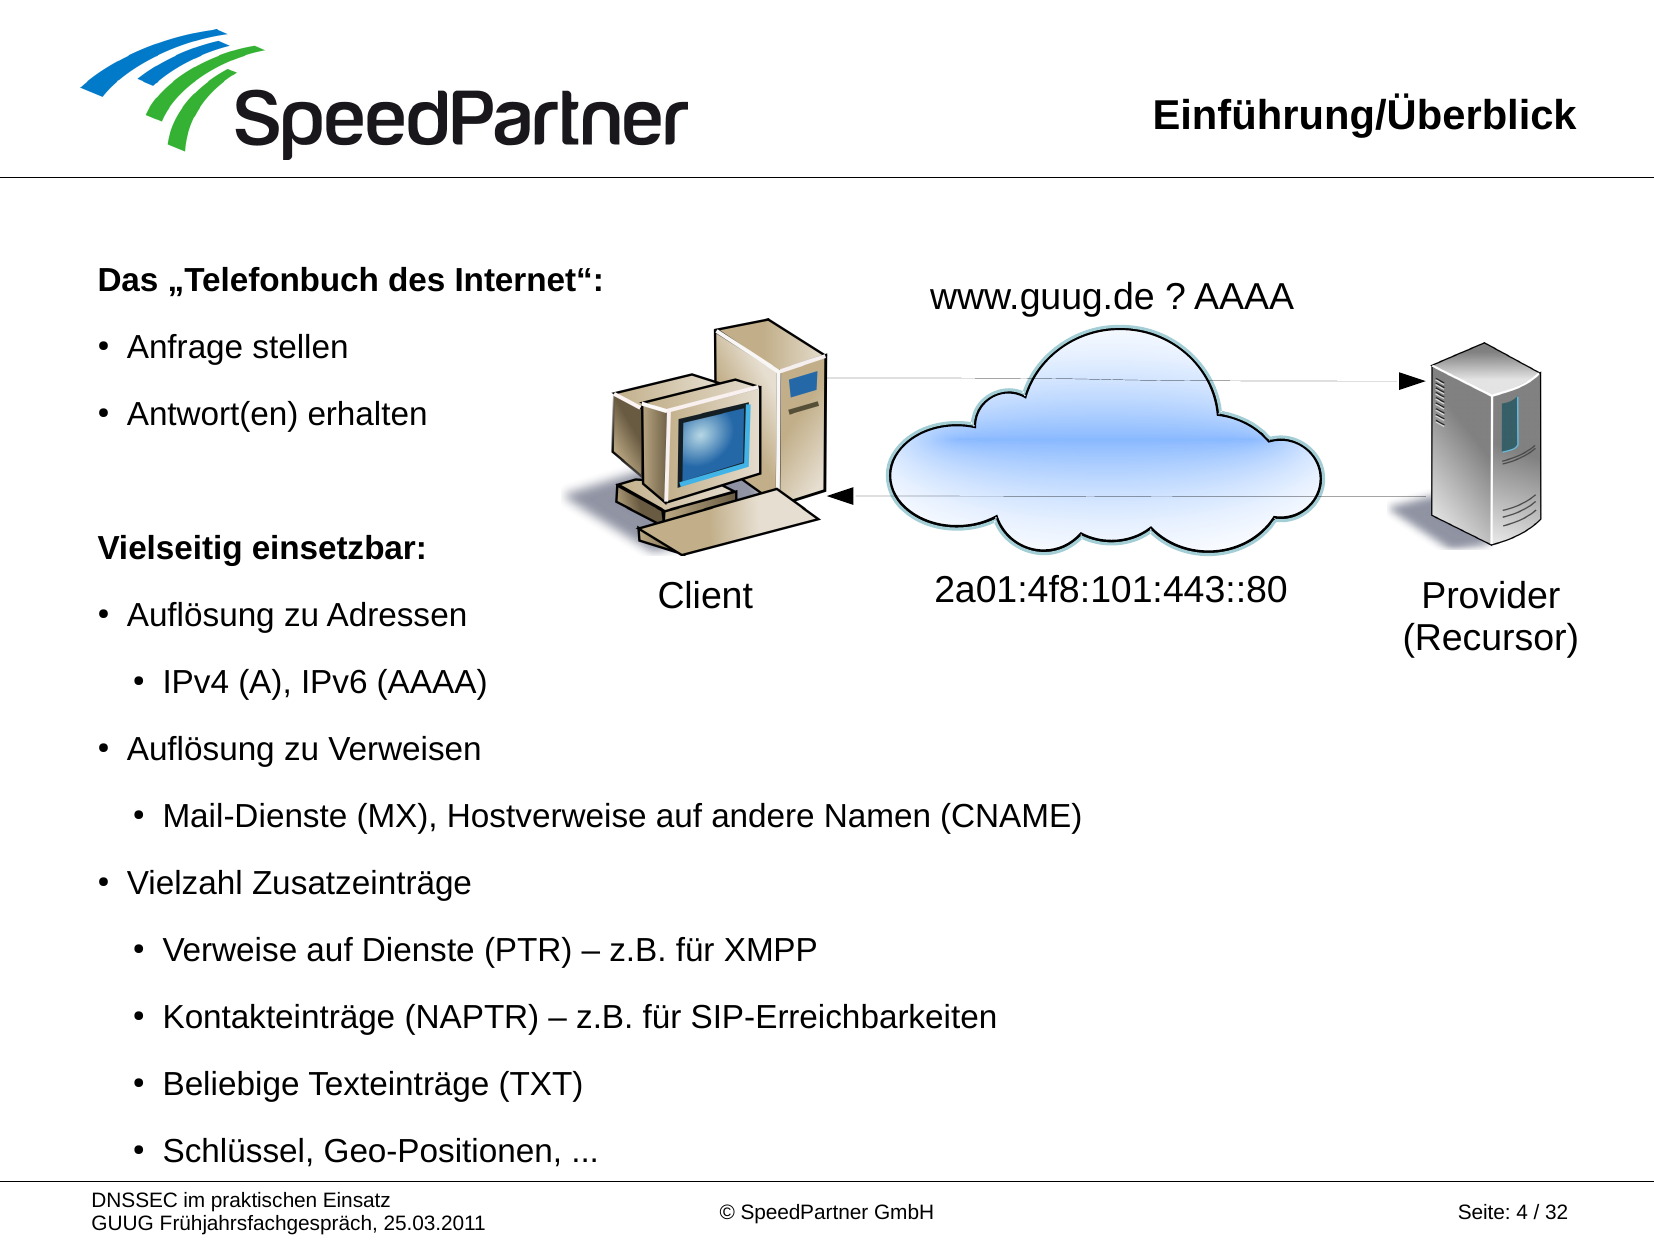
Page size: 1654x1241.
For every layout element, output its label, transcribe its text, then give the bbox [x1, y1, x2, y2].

text_box Provider (Recursor) [1387, 566, 1595, 666]
picture [561, 318, 828, 556]
text_box 2a01:4f8:101:443::80 [919, 561, 1303, 618]
picture [885, 497, 1326, 557]
picture [885, 324, 1326, 380]
picture [80, 29, 688, 160]
text_box www.guug.de ? AAAA [915, 267, 1308, 325]
title Einführung/Überblick [590, 70, 1577, 160]
picture [885, 379, 1326, 496]
text_box Client [642, 566, 768, 624]
picture [1387, 342, 1542, 550]
text_box Das „Telefonbuch des Internet“: Anfrage stellen Antwort(en) erhalten Vielseitig einsetzbar: Auflösung zu Adressen IPv4 (A), IPv6 (AAAA) Auflösung zu Verweisen Mail-Dienste (MX), Hostverweise auf andere Namen (CNAME) Vielzahl Zusatzeinträge Verweise auf Dienste (PTR) – z.B. für XMPP Kontakteinträge (NAPTR) – z.B. für SIP-Erreichbarkeiten Beliebige Texteinträge (TXT) Schlüssel, Geo-Positionen, ... [82, 253, 1565, 1178]
